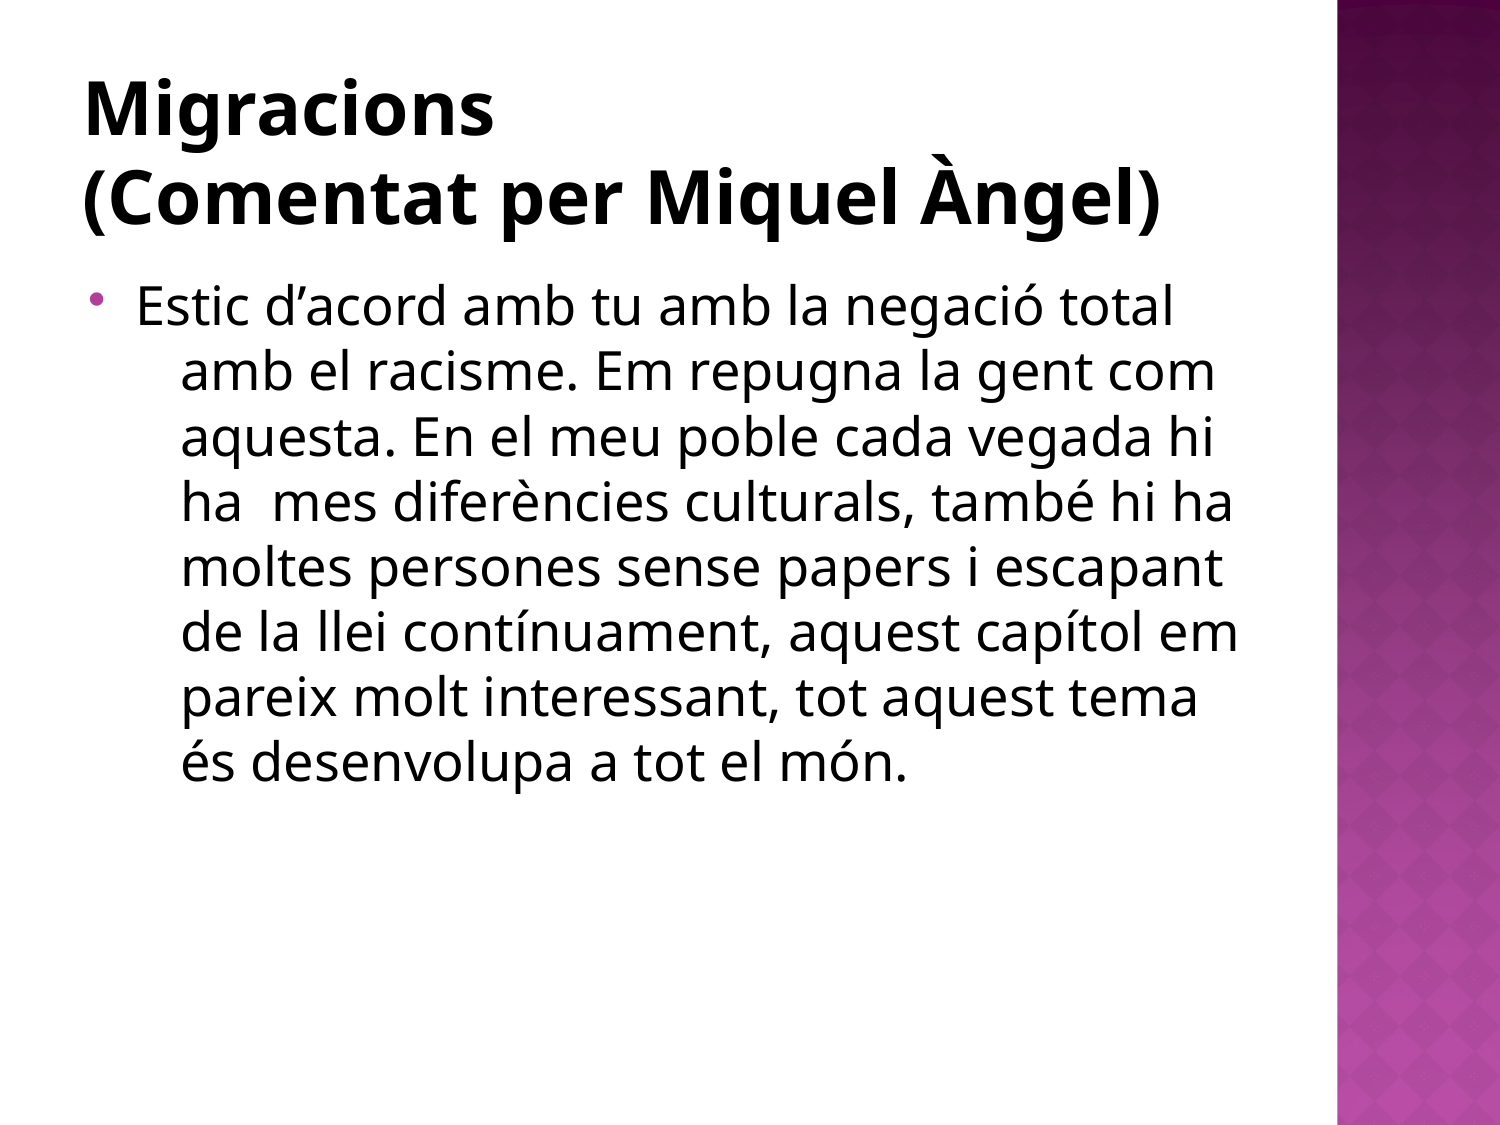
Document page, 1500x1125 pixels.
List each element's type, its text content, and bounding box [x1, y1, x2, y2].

title Migracions (Comentat per Miquel Àngel) [75, 52, 1263, 240]
list Estic d’acord amb tu amb la negació total amb el racisme. Em repugna la gent com aquesta. En el meu poble cada vegada hi ha mes diferències culturals, també hi ha moltes persones sense papers i escapant de la llei contínuament, aquest capítol em pareix molt interessant, tot aquest tema és desenvolupa a tot el món. [75, 264, 1263, 1060]
